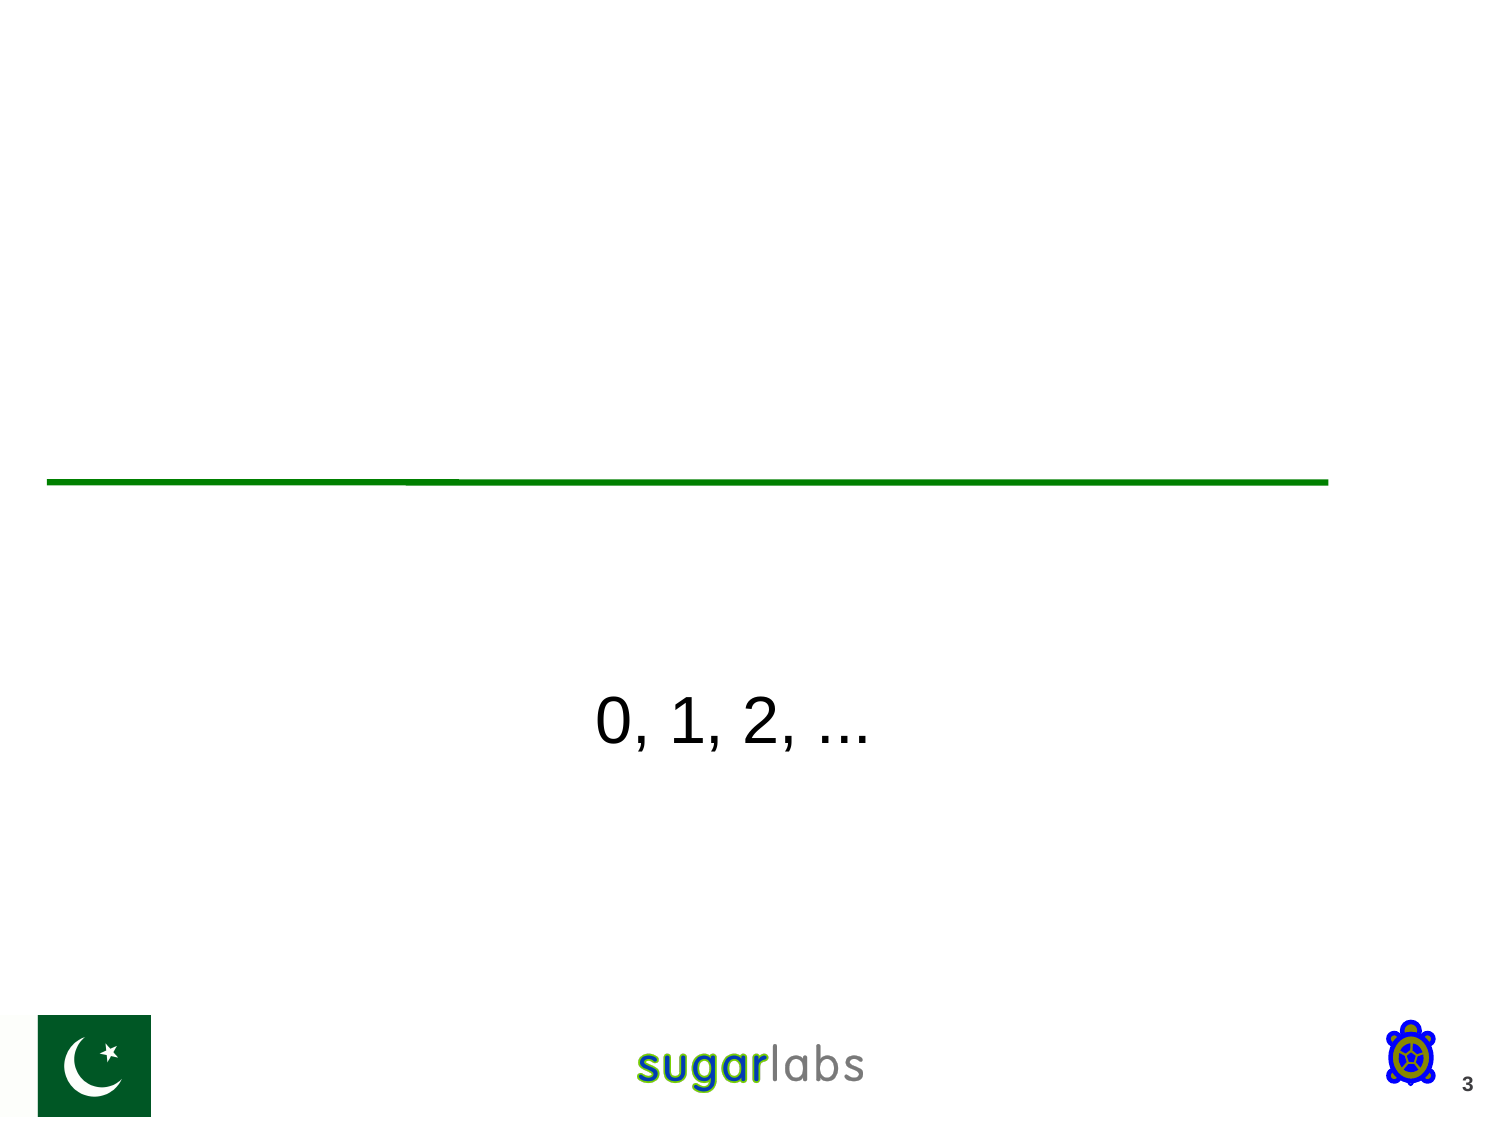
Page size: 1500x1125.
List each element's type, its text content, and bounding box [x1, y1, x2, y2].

picture [637, 1044, 863, 1093]
subtitle 0, 1, 2, ... [59, 284, 1409, 859]
picture [0, 1015, 151, 1117]
picture [1374, 1017, 1447, 1090]
